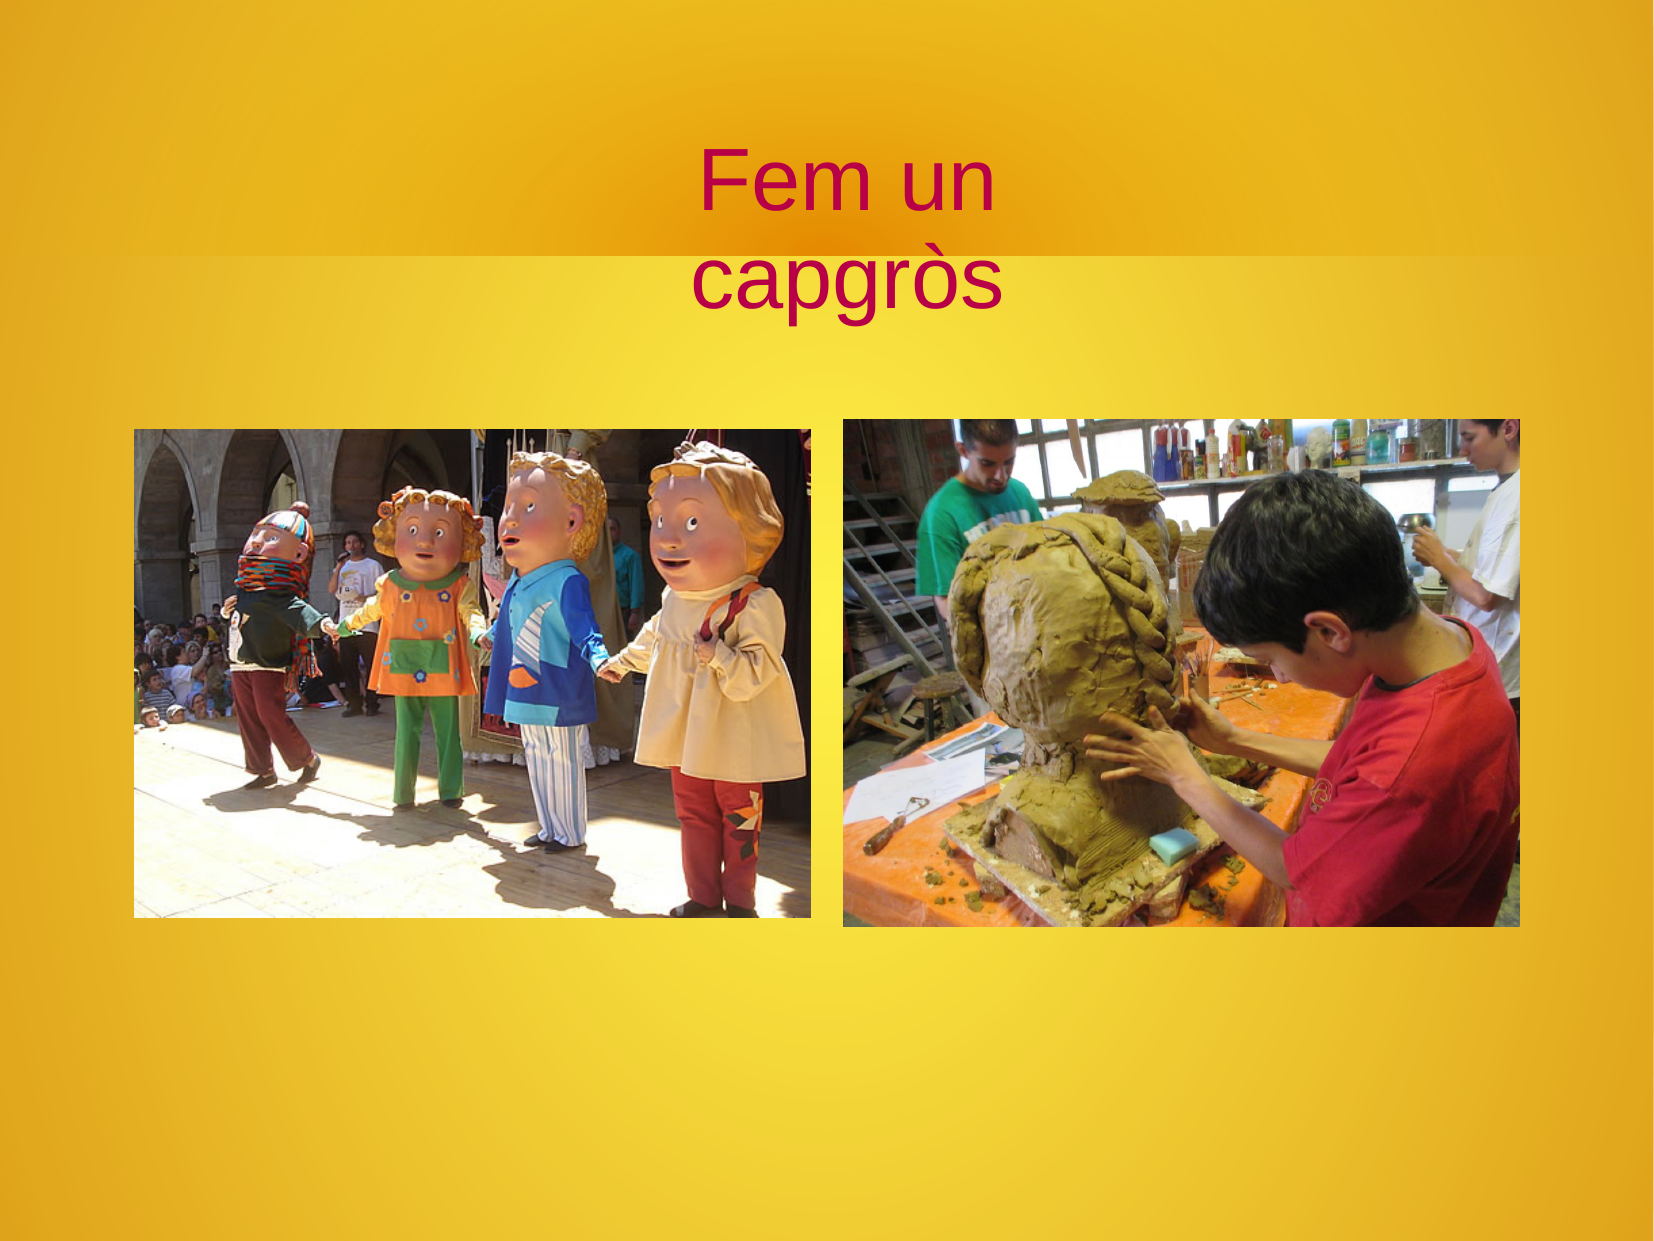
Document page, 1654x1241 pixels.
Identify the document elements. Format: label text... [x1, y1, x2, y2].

picture [134, 429, 811, 918]
picture [843, 335, 1520, 1011]
list Fem un capgròs [507, 129, 1146, 331]
